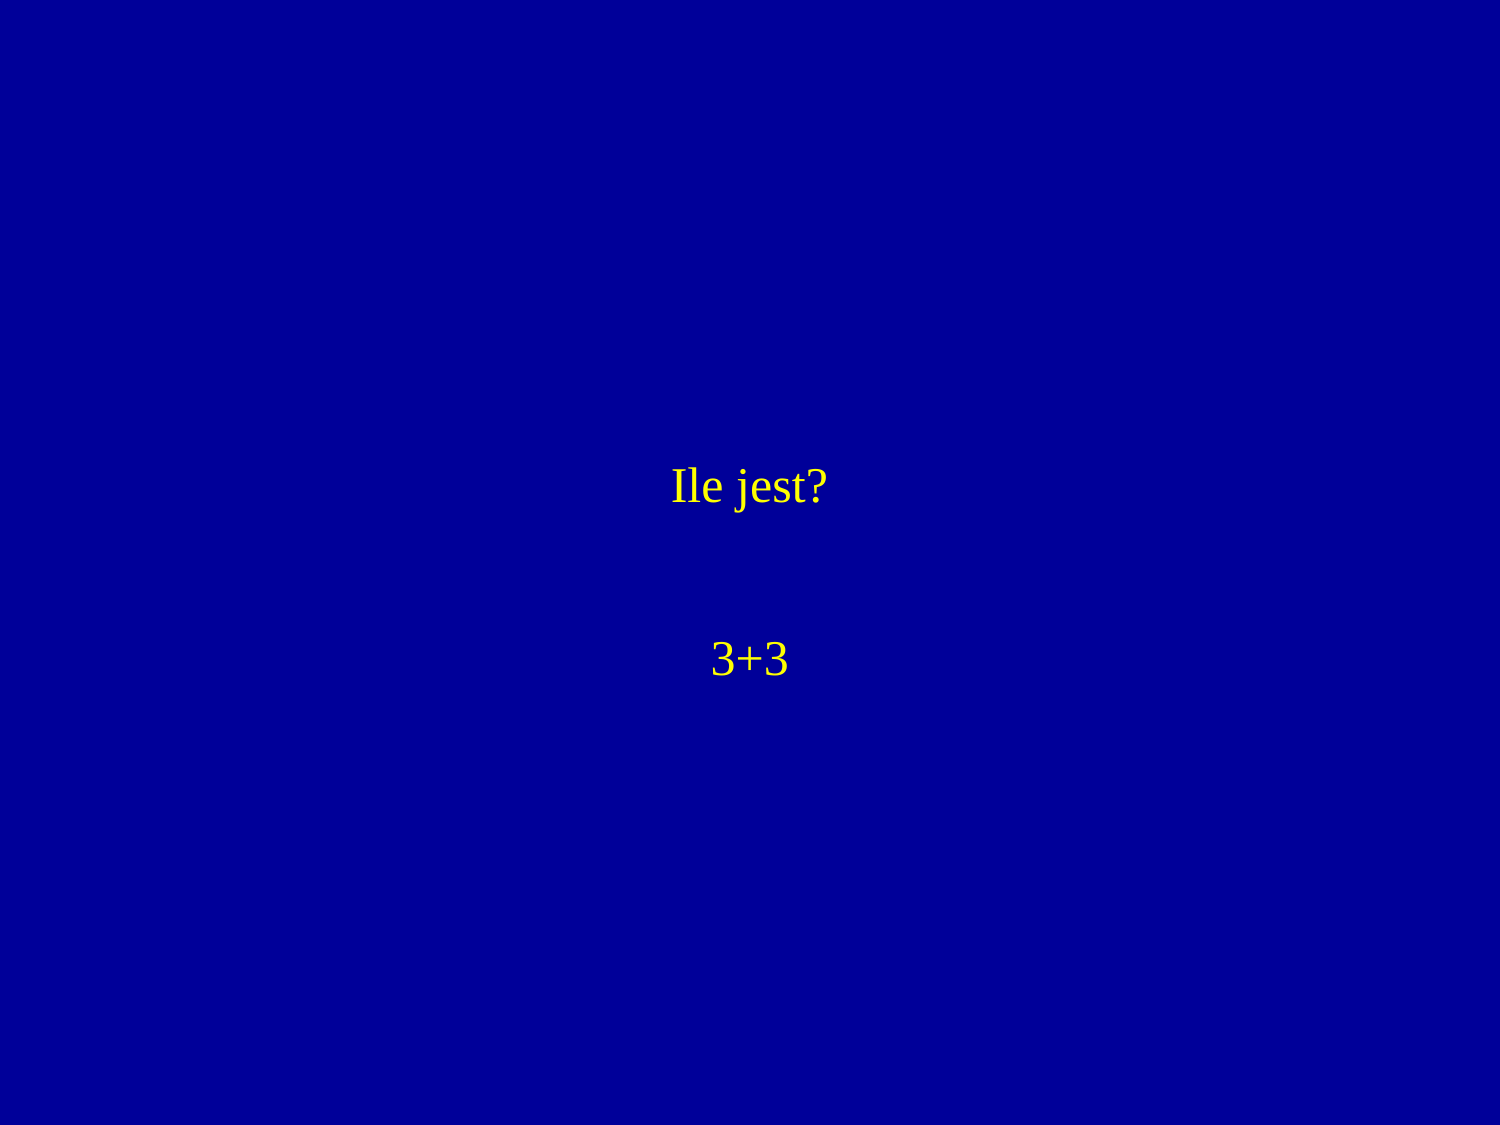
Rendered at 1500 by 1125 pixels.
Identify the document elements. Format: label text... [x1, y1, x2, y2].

text_box Ile jest? 3+3 [656, 450, 844, 694]
